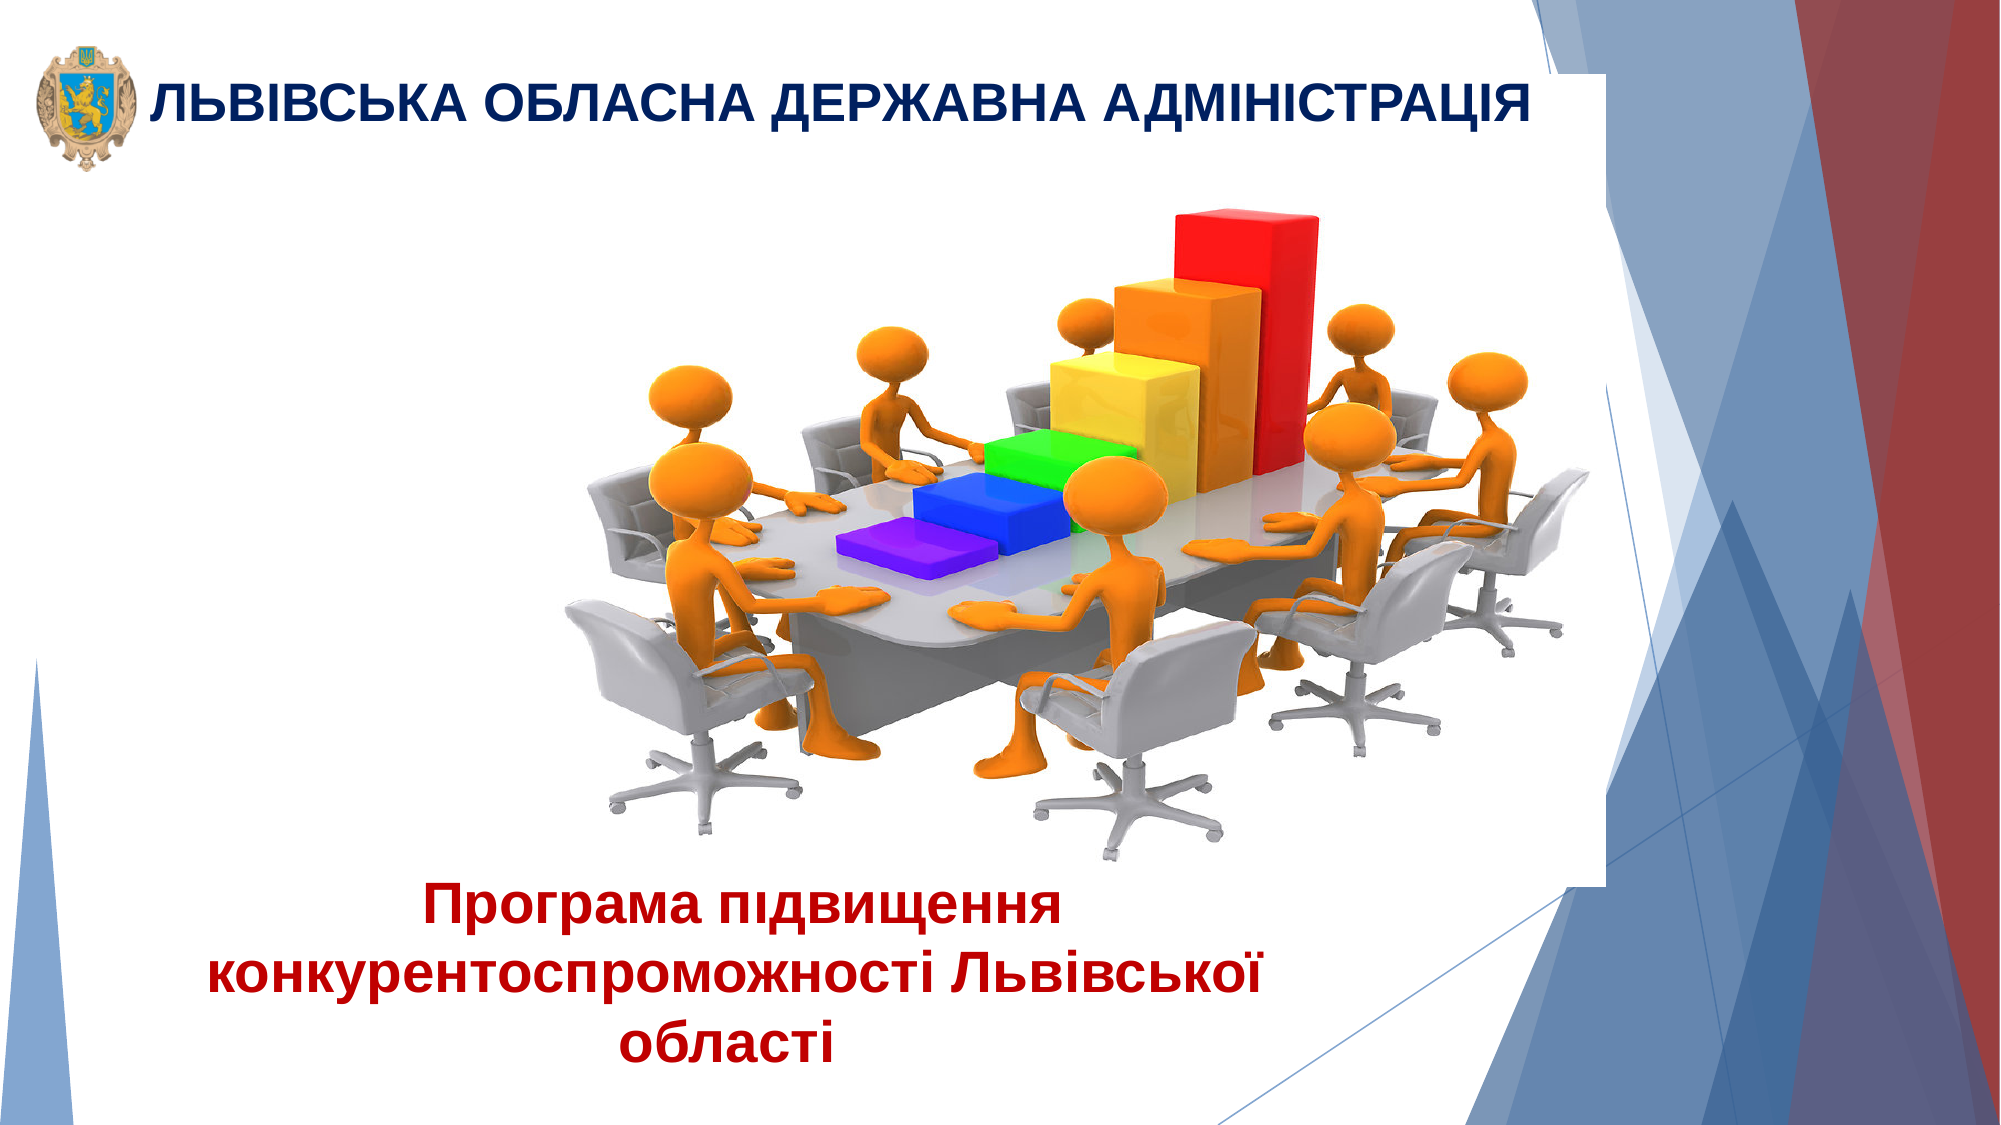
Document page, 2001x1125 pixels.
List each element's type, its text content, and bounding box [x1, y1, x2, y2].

text_box Програма підвищення конкурентоспроможності Львівської області [86, 848, 1384, 1083]
text_box ЛЬВІВСЬКА ОБЛАСНА ДЕРЖАВНА АДМІНІСТРАЦІЯ [83, 19, 1584, 141]
picture [36, 46, 137, 172]
picture [548, 74, 1606, 887]
